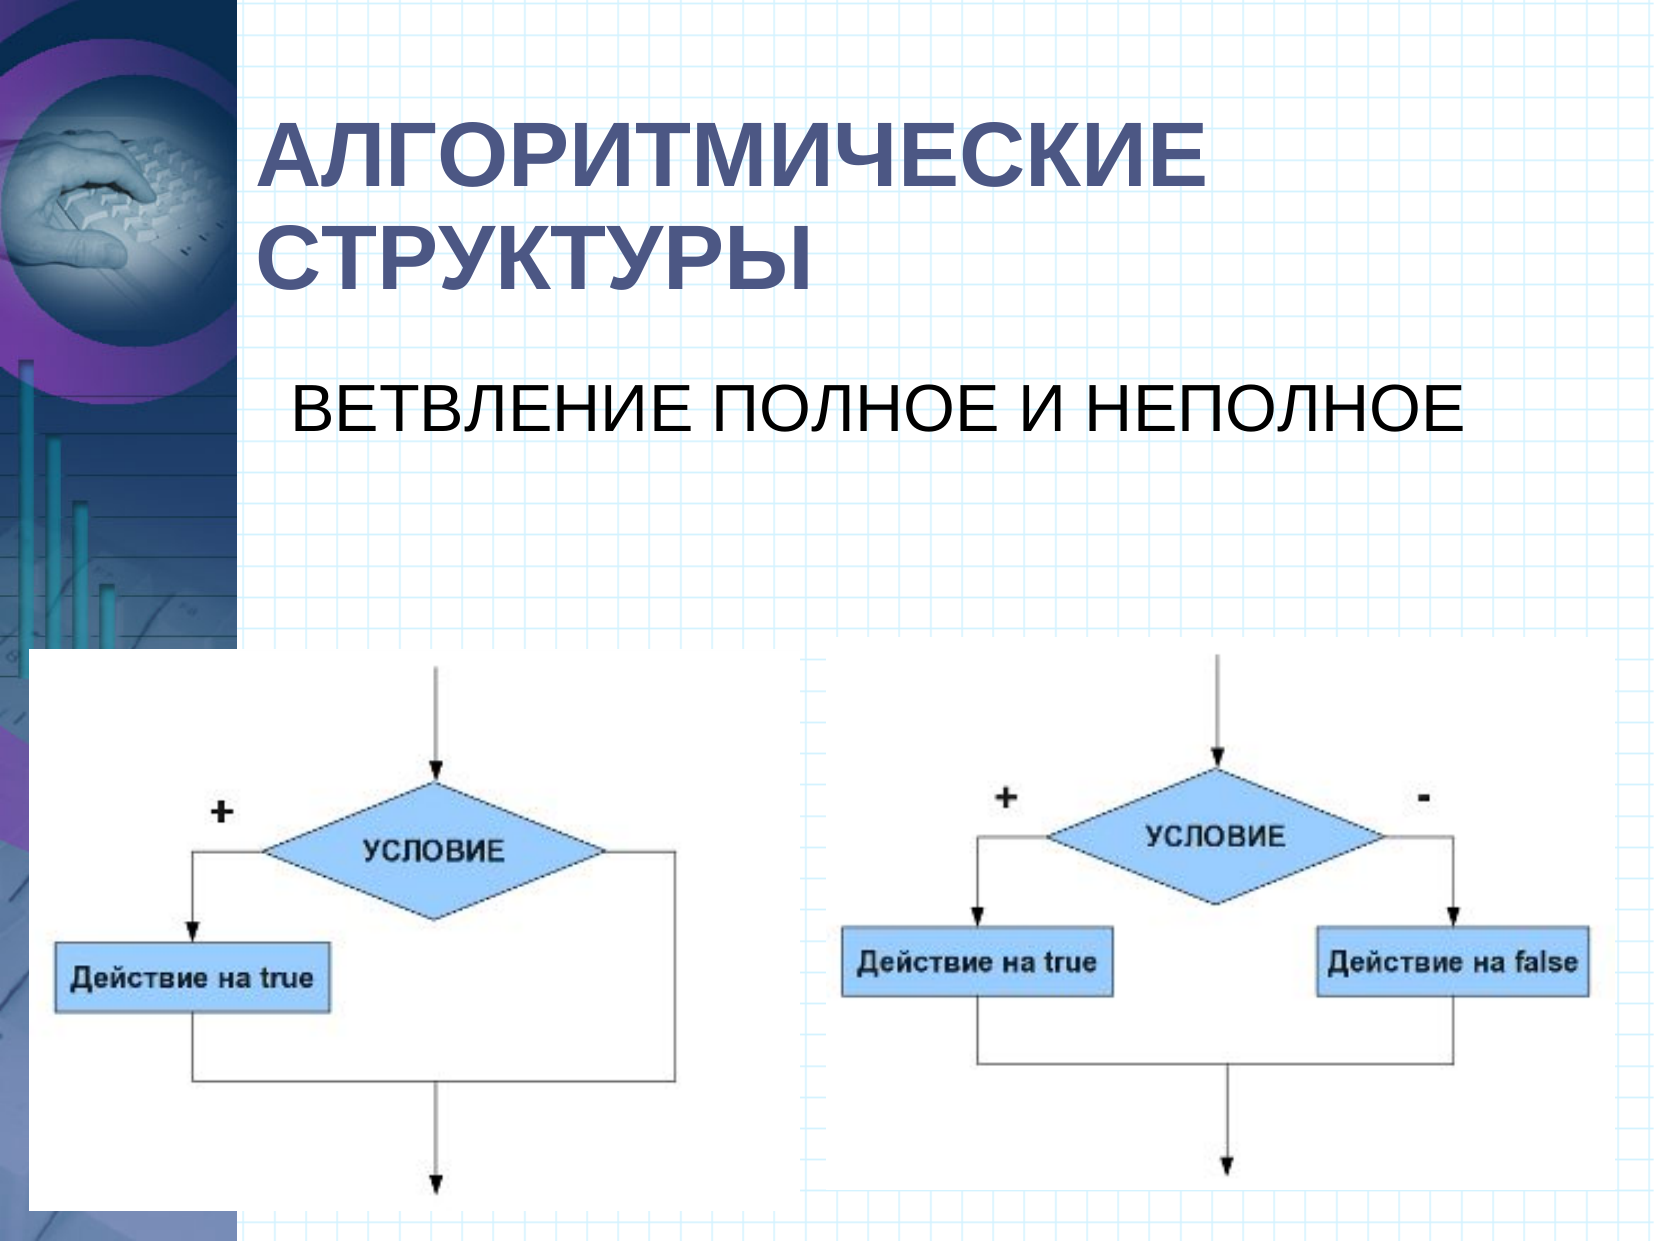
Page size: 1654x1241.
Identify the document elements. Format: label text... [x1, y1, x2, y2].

picture [0, 0, 1654, 1241]
subtitle ВЕТВЛЕНИЕ ПОЛНОЕ И НЕПОЛНОЕ [254, 344, 1640, 473]
title АЛГОРИТМИЧЕСКИЕ СТРУКТУРЫ [254, 102, 1640, 310]
